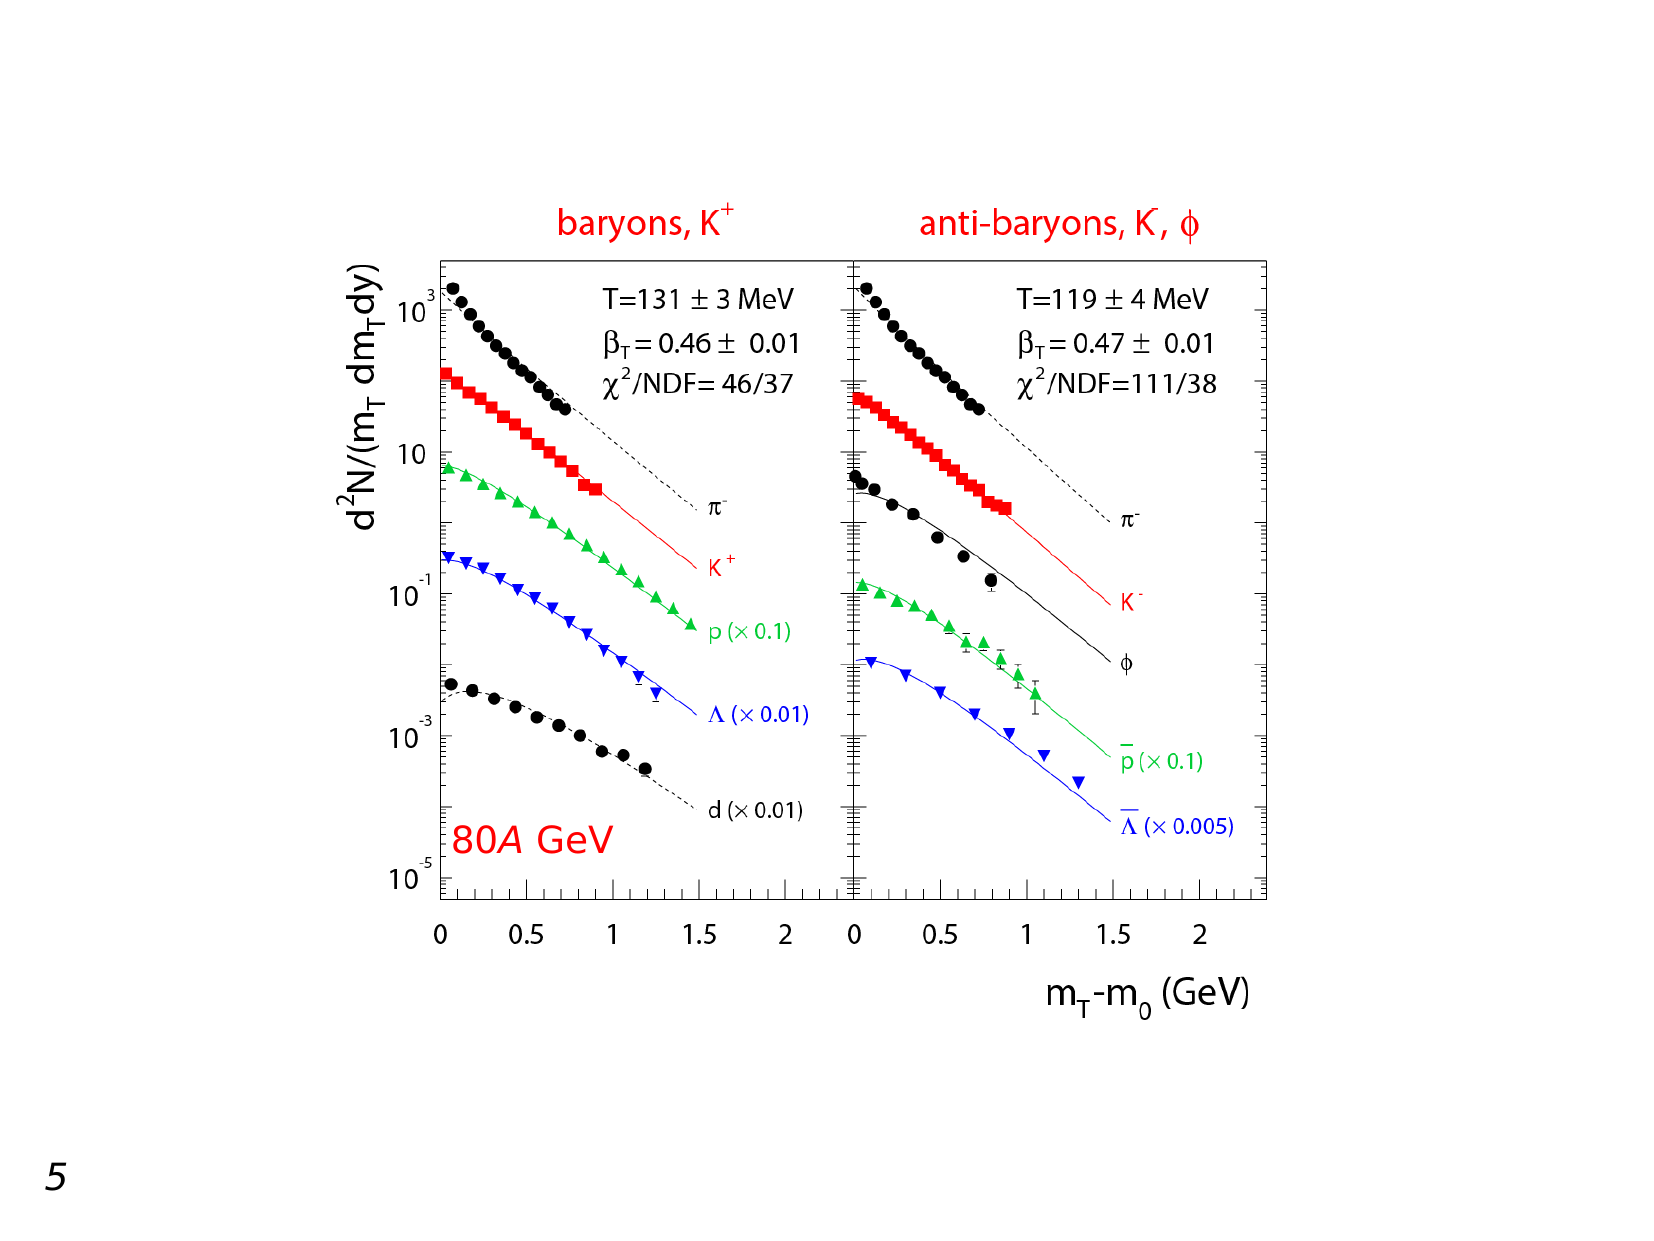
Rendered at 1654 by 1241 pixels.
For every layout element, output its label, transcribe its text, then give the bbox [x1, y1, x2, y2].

picture [329, 196, 1274, 1027]
text_box 80A GeV [436, 811, 712, 900]
